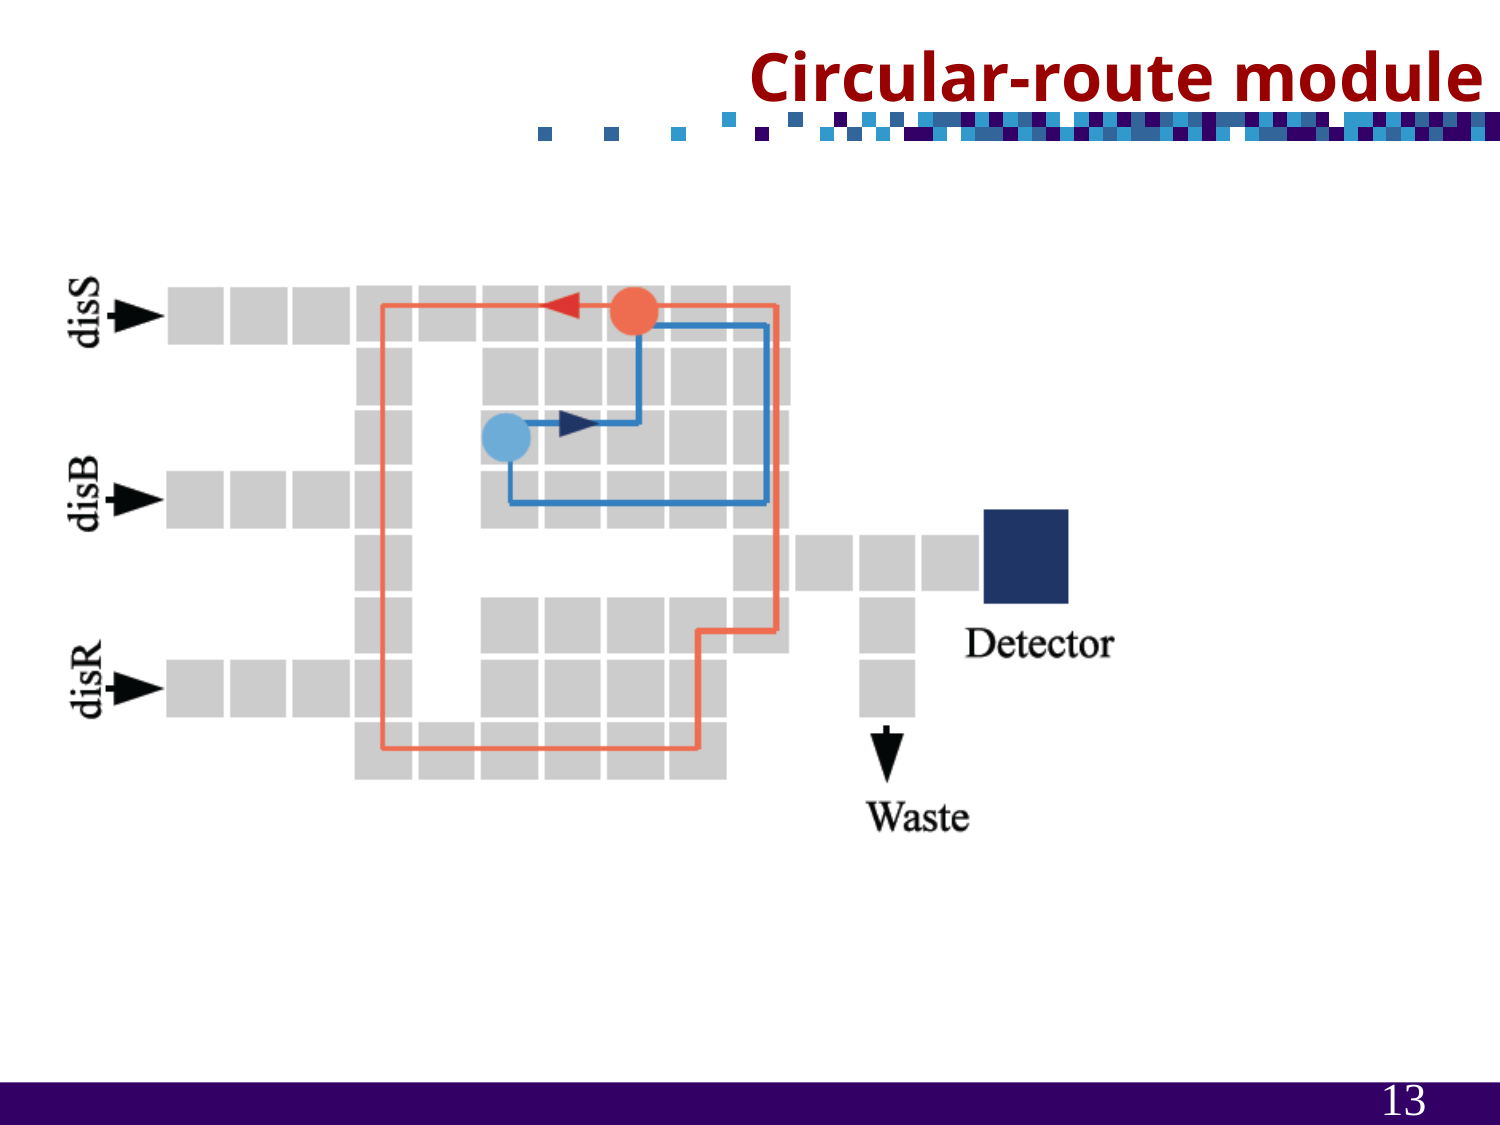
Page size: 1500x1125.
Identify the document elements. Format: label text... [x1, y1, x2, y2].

title Circular-route module [0, 24, 1500, 125]
picture [58, 265, 1123, 852]
